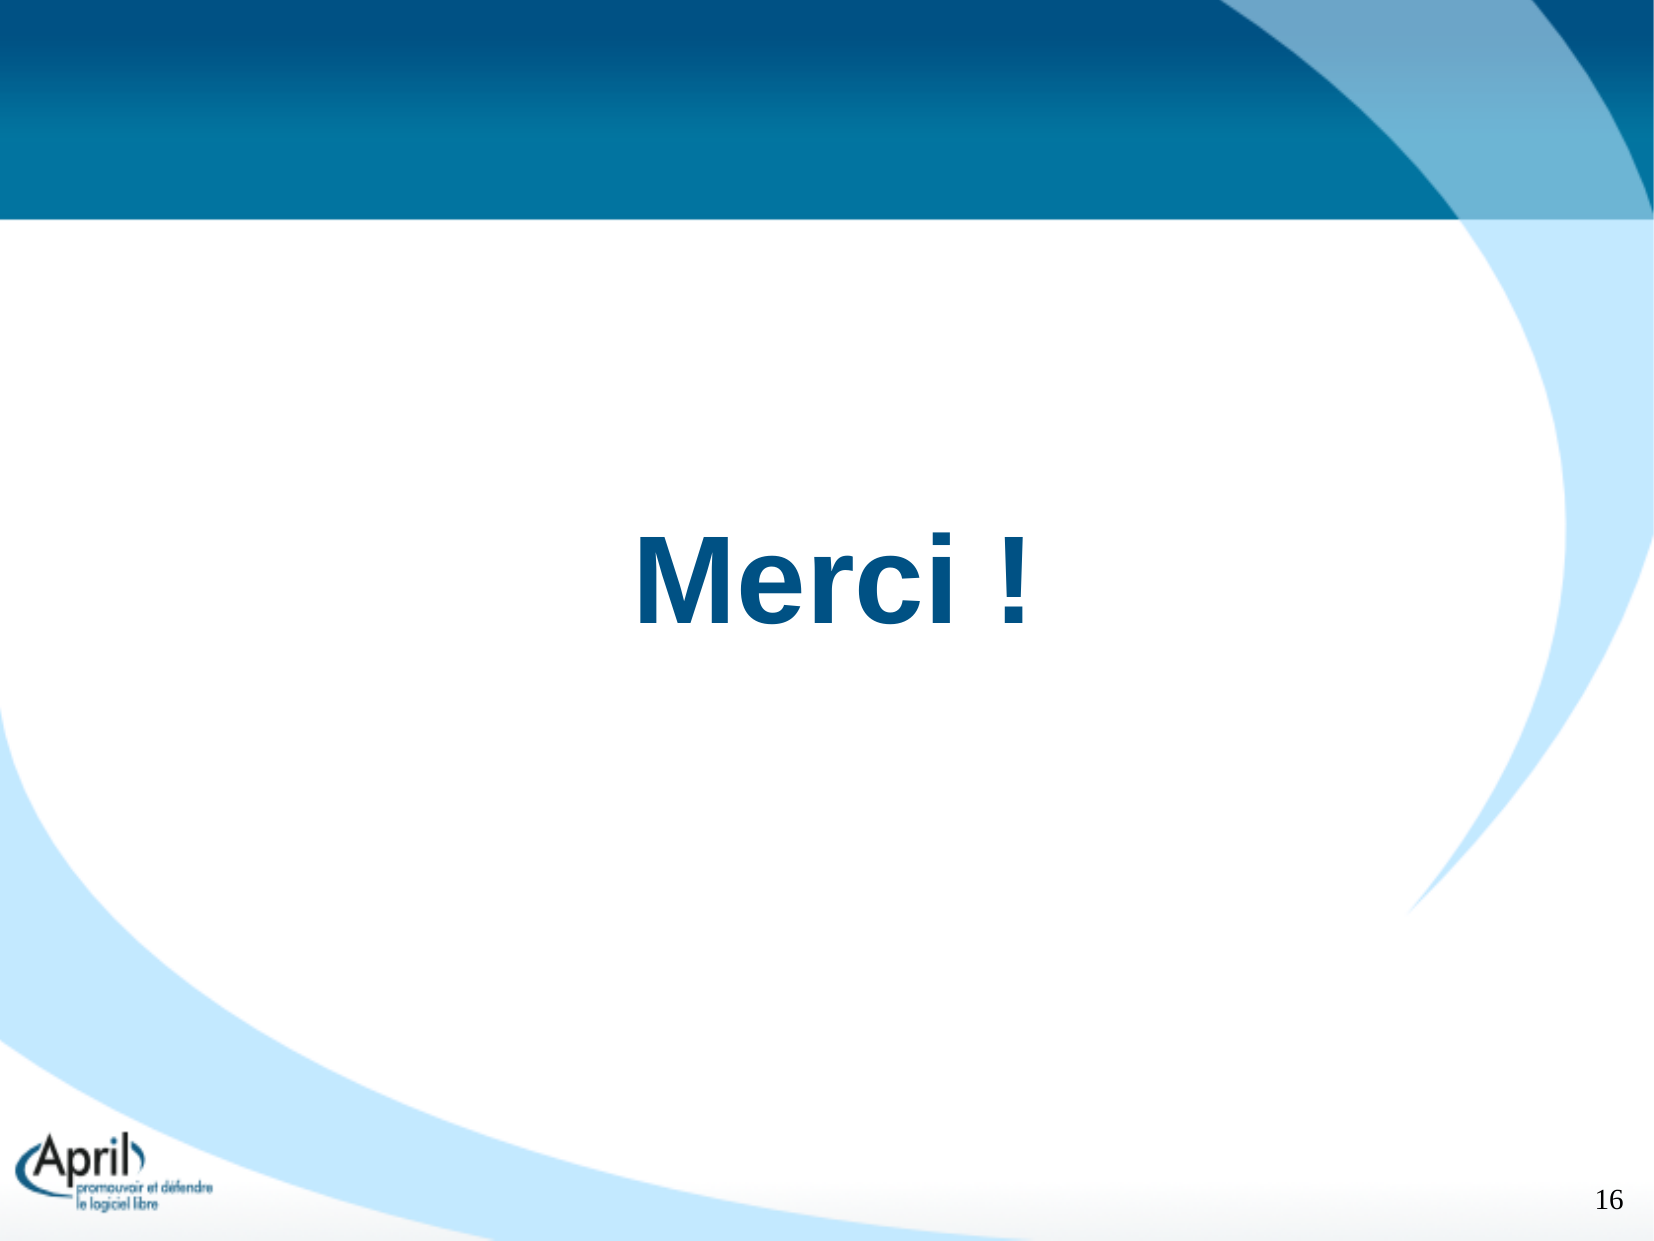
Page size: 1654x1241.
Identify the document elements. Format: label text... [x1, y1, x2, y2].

text_box Merci ! [413, 509, 1256, 650]
picture [0, 0, 1654, 1241]
